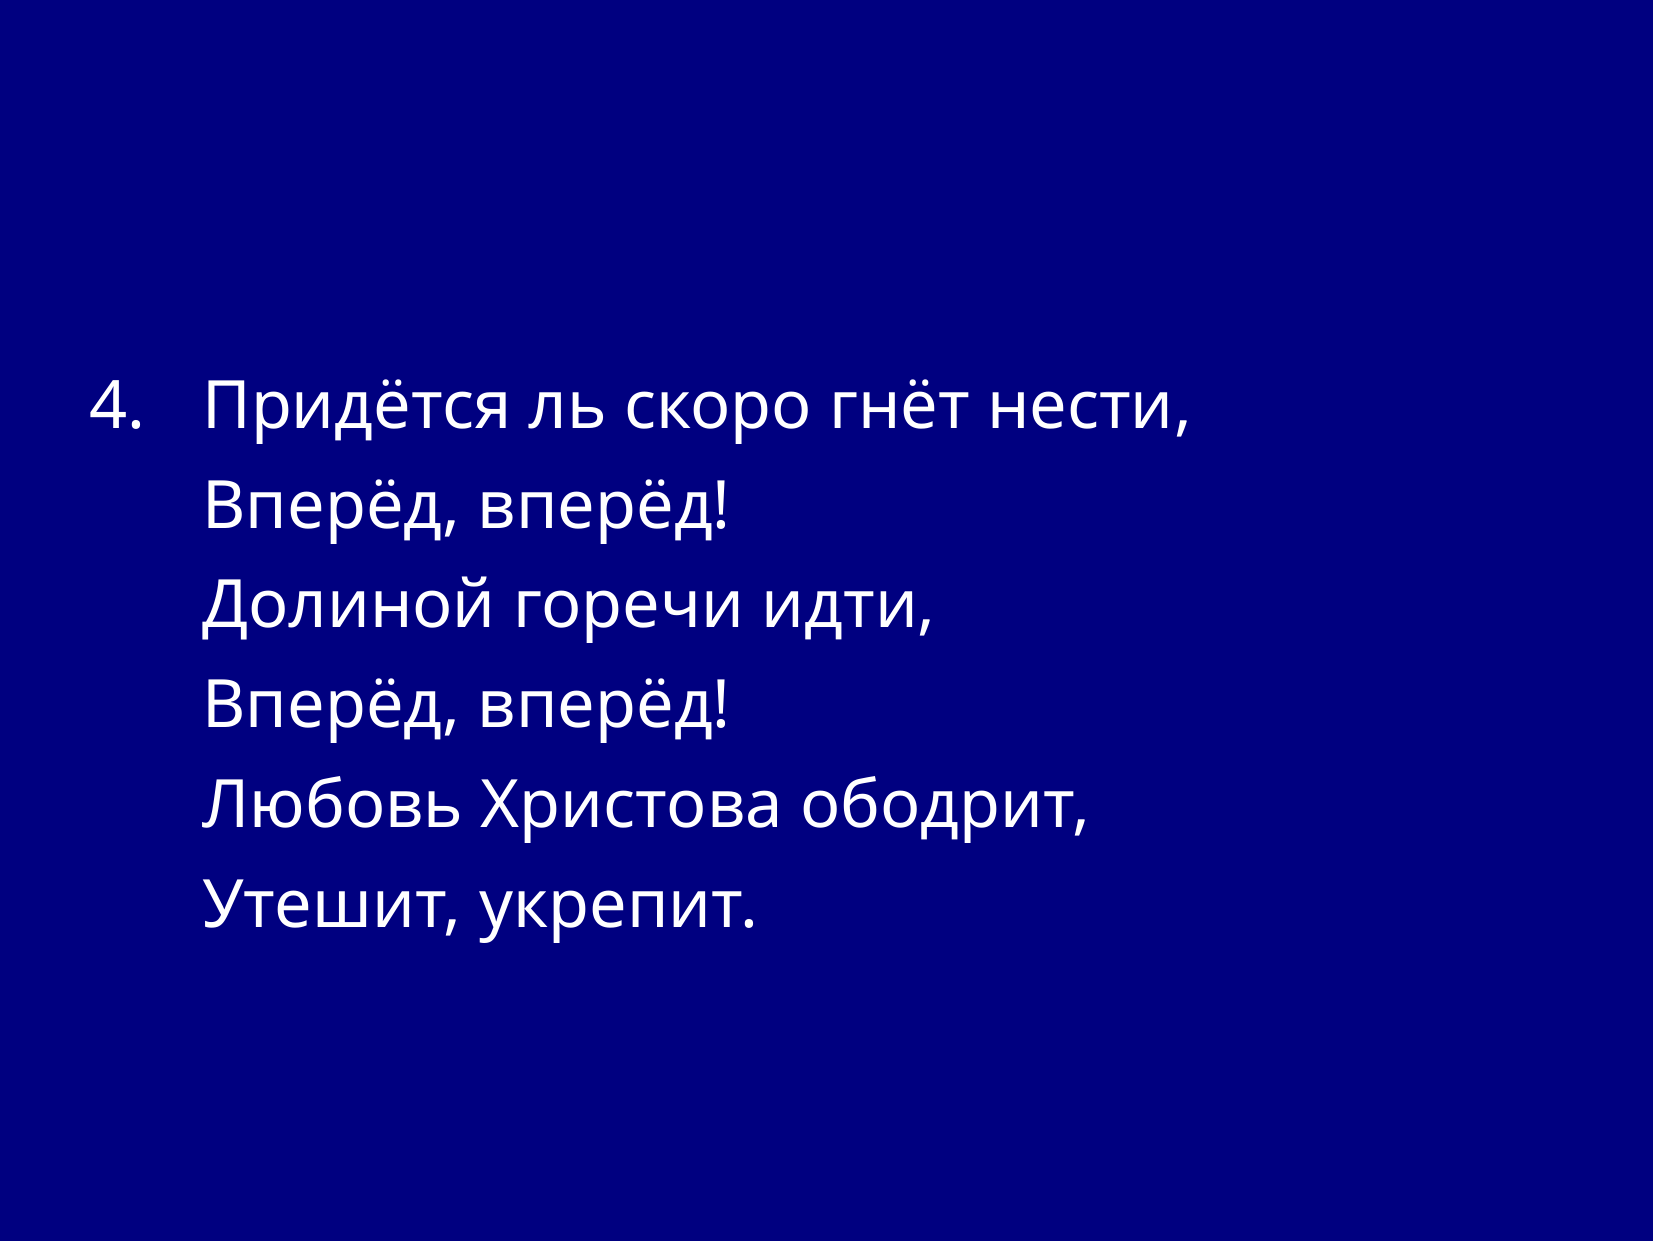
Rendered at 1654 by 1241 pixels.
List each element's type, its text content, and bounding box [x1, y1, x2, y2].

text_box 4. Придётся ль скоро гнёт нести, Вперёд, вперёд! Долиной горечи идти, Вперёд, вперёд! Любовь Христова ободрит, Утешит, укрепит. [75, 150, 1576, 1163]
